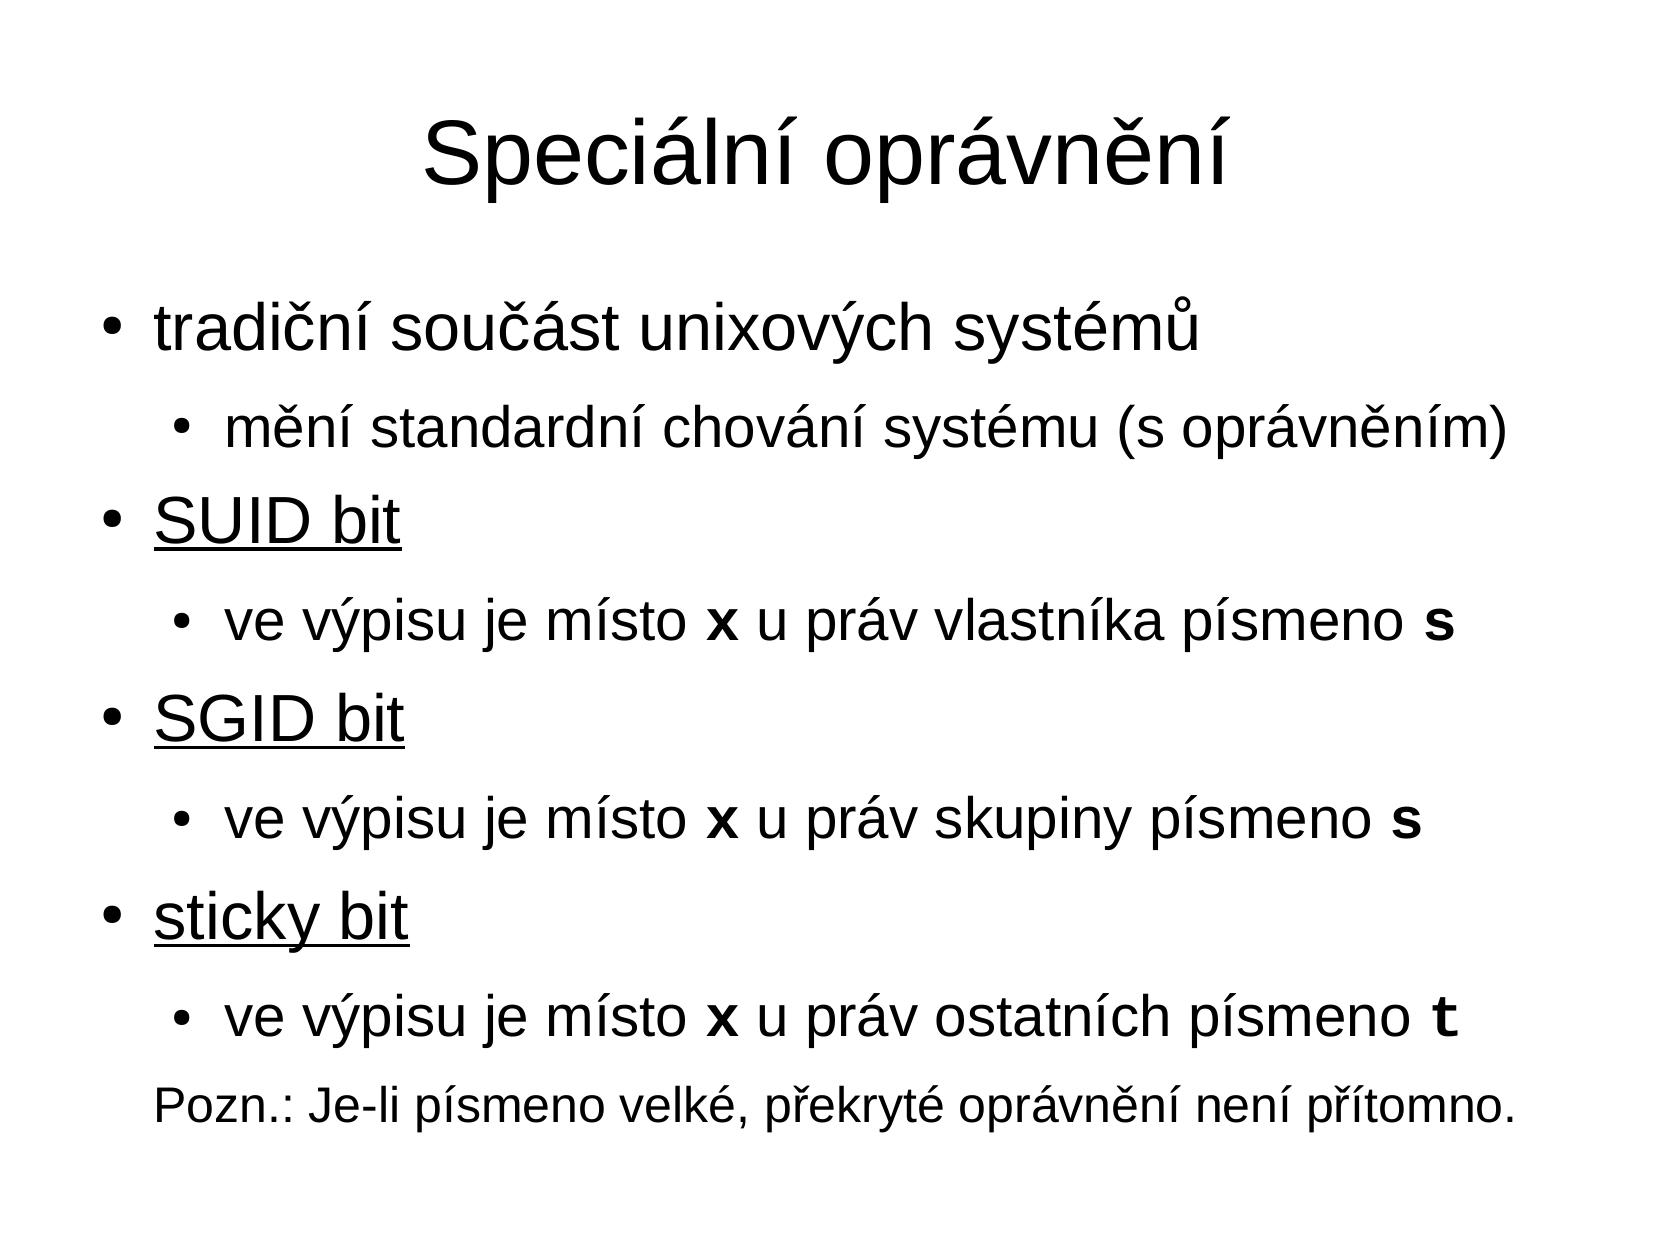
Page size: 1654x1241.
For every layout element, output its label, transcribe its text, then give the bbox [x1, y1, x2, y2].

list tradiční součást unixových systémů mění standardní chování systému (s oprávněním) SUID bit ve výpisu je místo x u práv vlastníka písmeno s SGID bit ve výpisu je místo x u práv skupiny písmeno s sticky bit ve výpisu je místo x u práv ostatních písmeno t Pozn.: Je-li písmeno velké, překryté oprávnění není přítomno. [82, 290, 1625, 1134]
title Speciální oprávnění [82, 56, 1571, 250]
